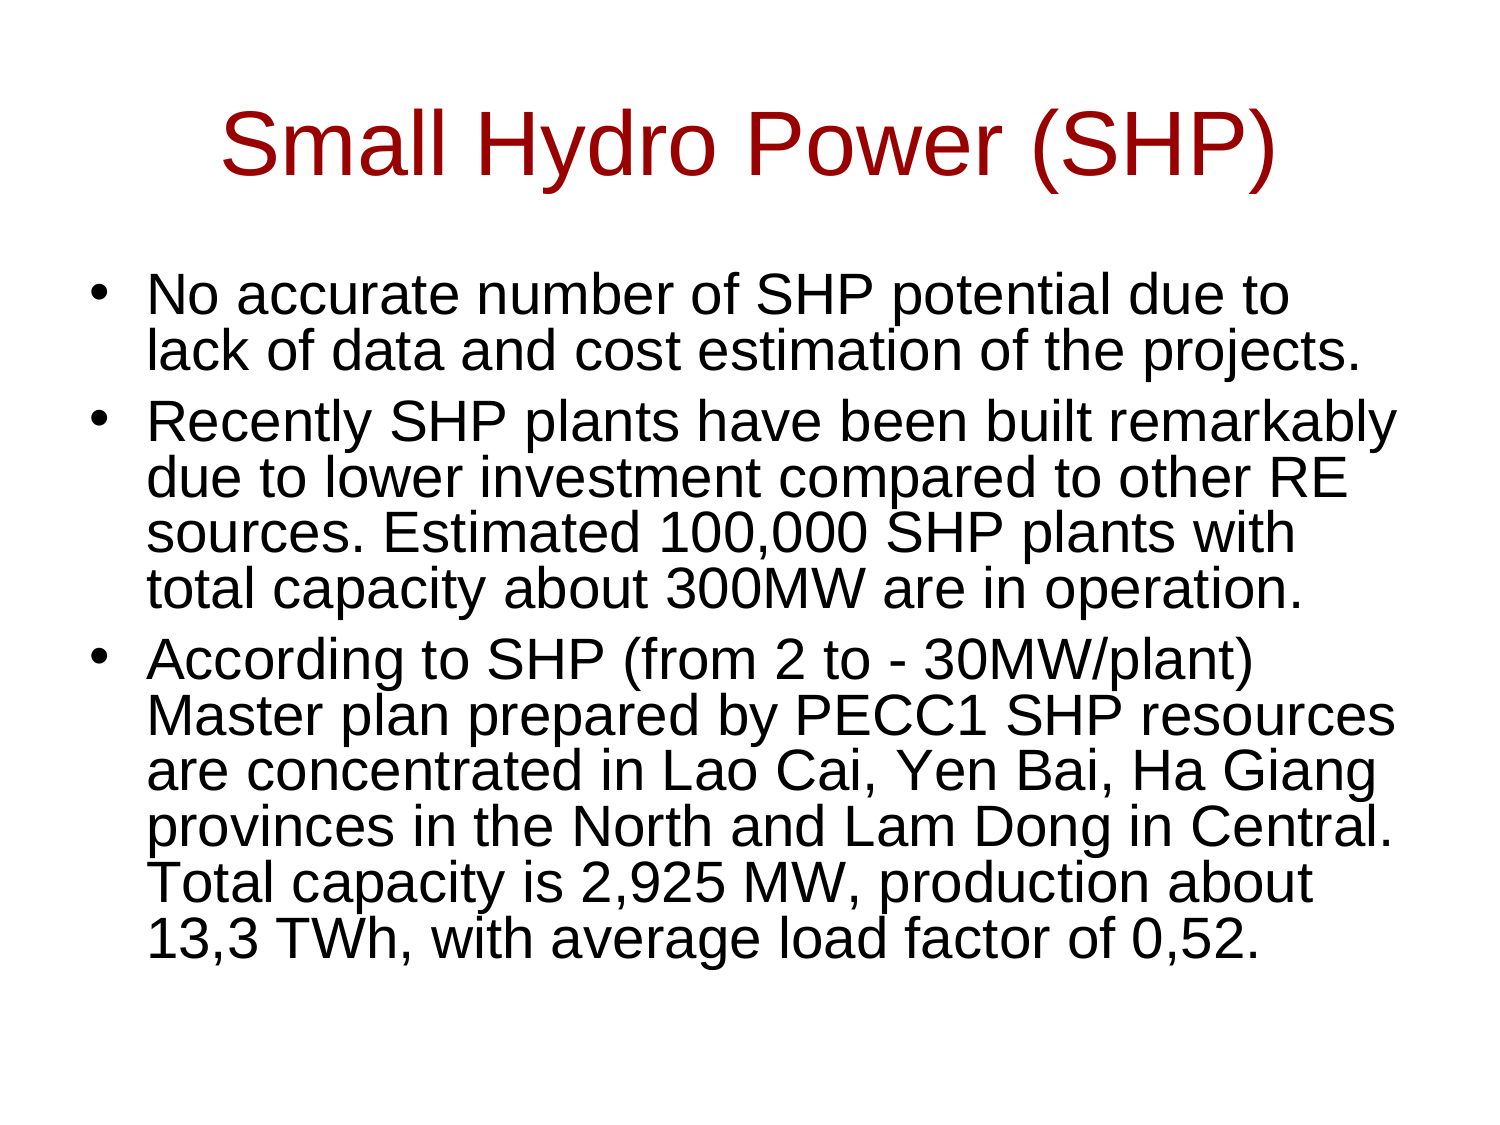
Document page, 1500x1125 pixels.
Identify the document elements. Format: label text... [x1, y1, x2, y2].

list No accurate number of SHP potential due to lack of data and cost estimation of the projects. Recently SHP plants have been built remarkably due to lower investment compared to other RE sources. Estimated 100,000 SHP plants with total capacity about 300MW are in operation. According to SHP (from 2 to - 30MW/plant) Master plan prepared by PECC1 SHP resources are concentrated in Lao Cai, Yen Bai, Ha Giang provinces in the North and Lam Dong in Central. Total capacity is 2,925 MW, production about 13,3 TWh, with average load factor of 0,52. [75, 262, 1426, 1005]
title Small Hydro Power (SHP) [75, 45, 1426, 233]
